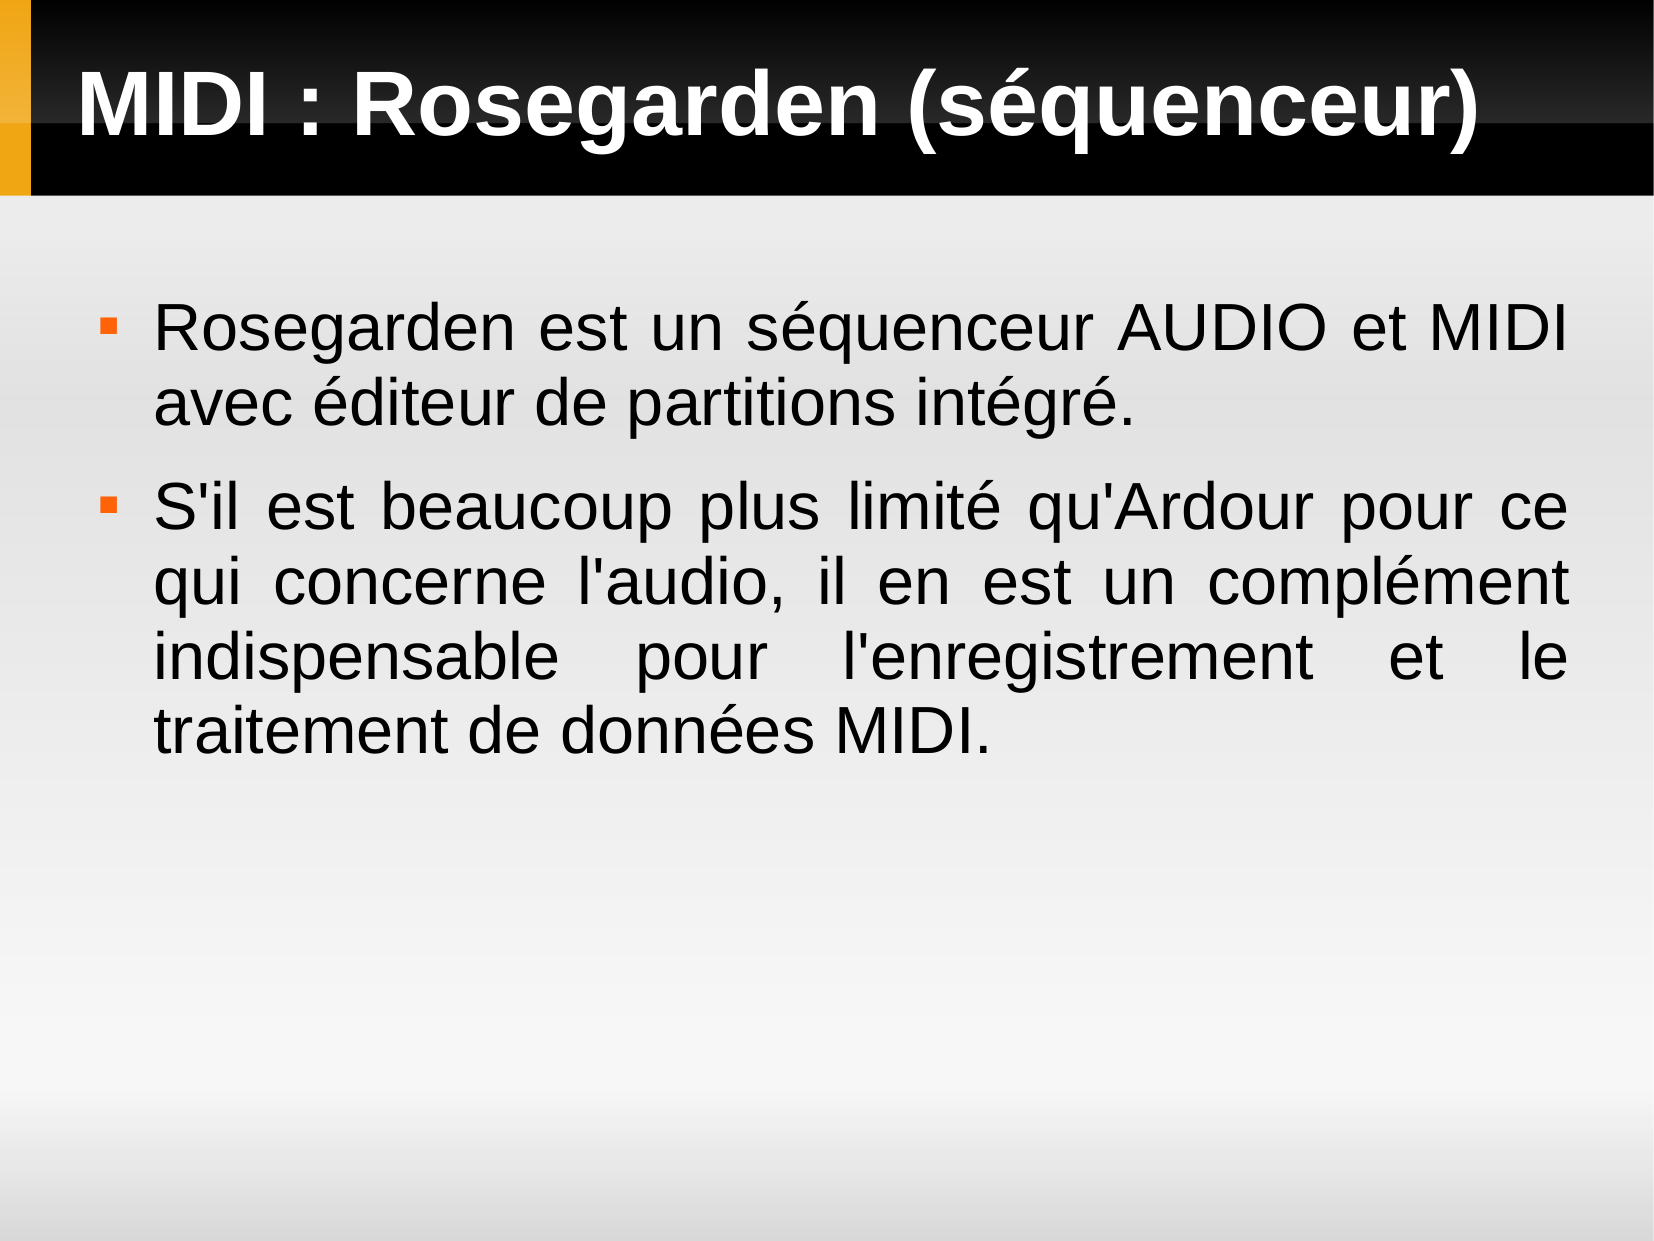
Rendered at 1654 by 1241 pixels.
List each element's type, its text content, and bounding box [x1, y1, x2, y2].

list Rosegarden est un séquenceur AUDIO et MIDI avec éditeur de partitions intégré. S'il est beaucoup plus limité qu'Ardour pour ce qui concerne l'audio, il en est un complément indispensable pour l'enregistrement et le traitement de données MIDI. [82, 290, 1571, 1109]
picture [0, 0, 1654, 1241]
title MIDI : Rosegarden (séquenceur) [76, 0, 1565, 208]
